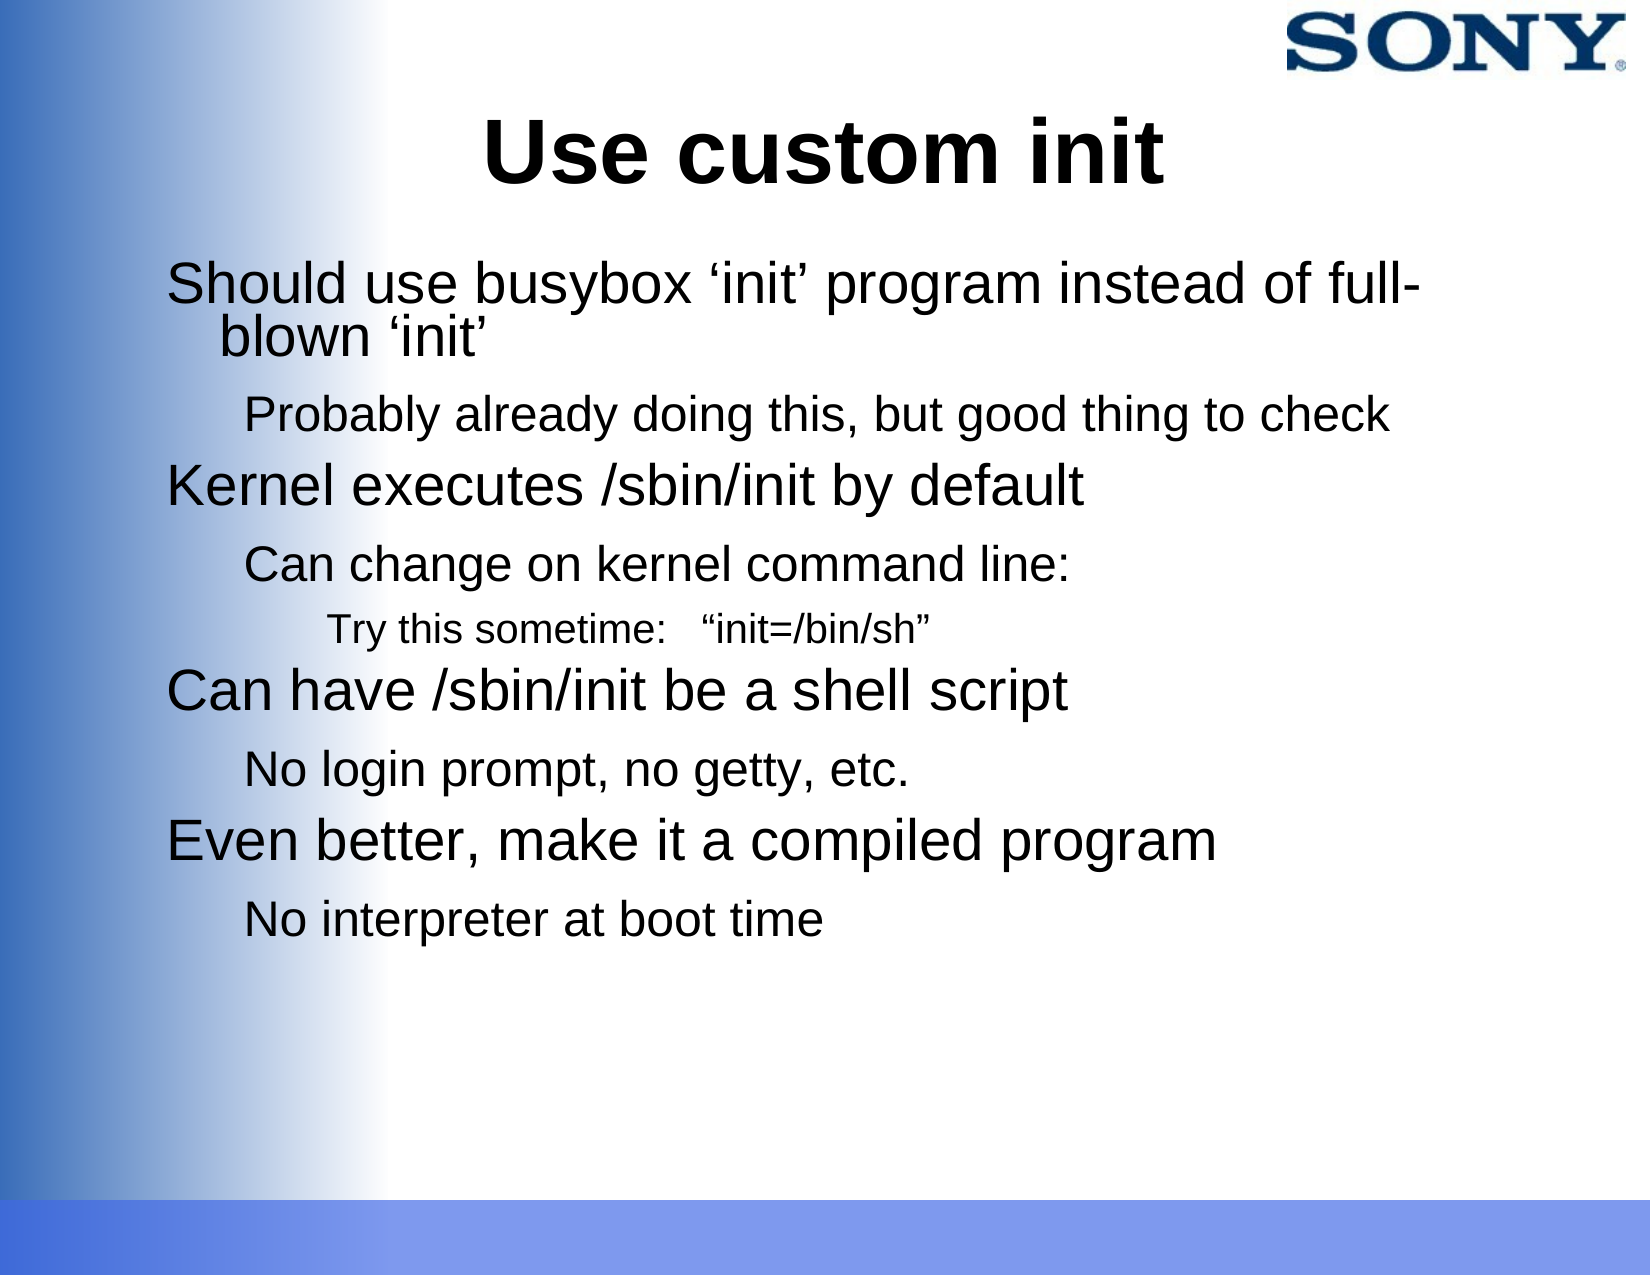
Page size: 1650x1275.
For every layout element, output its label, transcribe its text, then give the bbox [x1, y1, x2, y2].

list Should use busybox ‘init’ program instead of full-blown ‘init’ Probably already doing this, but good thing to check Kernel executes /sbin/init by default Can change on kernel command line: Try this sometime: “init=/bin/sh” Can have /sbin/init be a shell script No login prompt, no getty, etc. Even better, make it a compiled program No interpreter at boot time [149, 262, 1499, 1188]
picture [1287, 0, 1626, 80]
title Use custom init [149, 74, 1499, 250]
